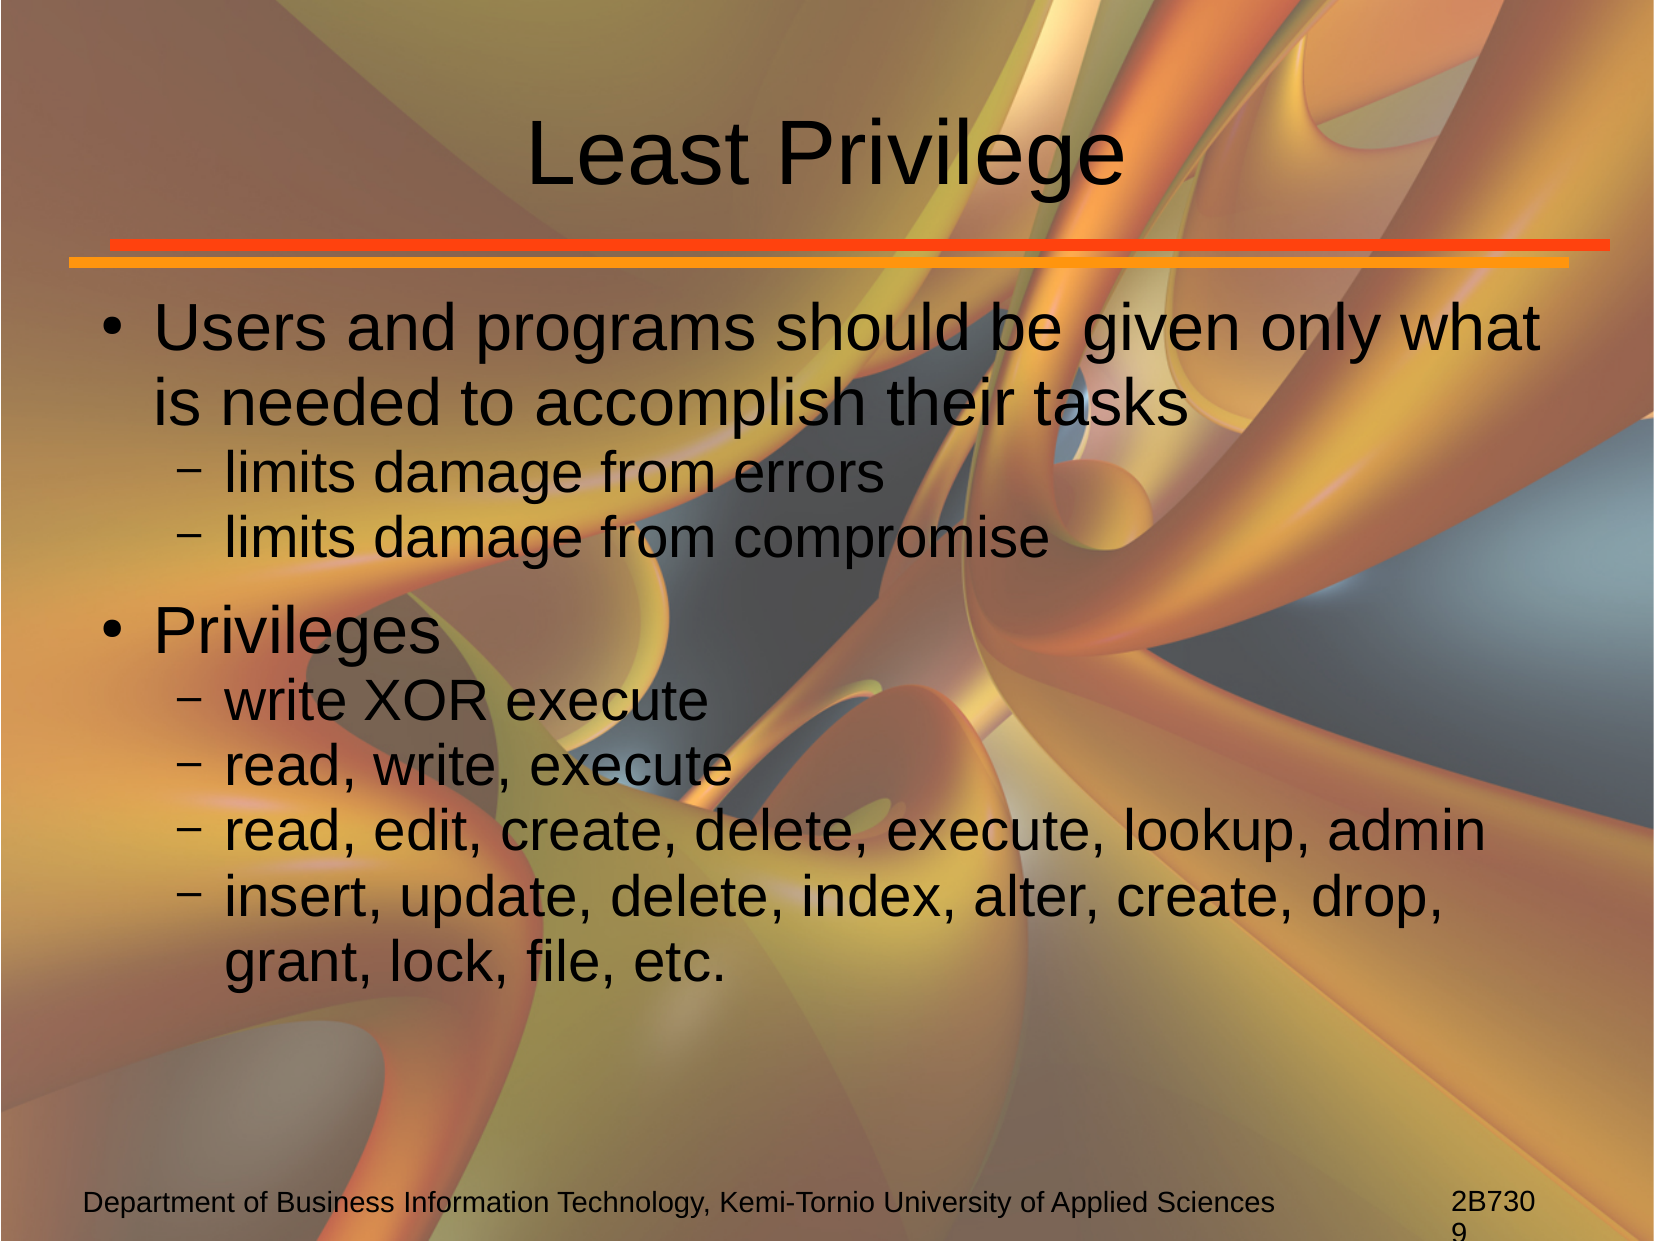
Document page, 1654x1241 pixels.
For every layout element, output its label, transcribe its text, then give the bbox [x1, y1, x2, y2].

title Least Privilege [82, 56, 1571, 250]
list Users and programs should be given only what is needed to accomplish their tasks limits damage from errors limits damage from compromise Privileges write XOR execute read, write, execute read, edit, create, delete, execute, lookup, admin insert, update, delete, index, alter, create, drop, grant, lock, file, etc. [82, 290, 1571, 1094]
